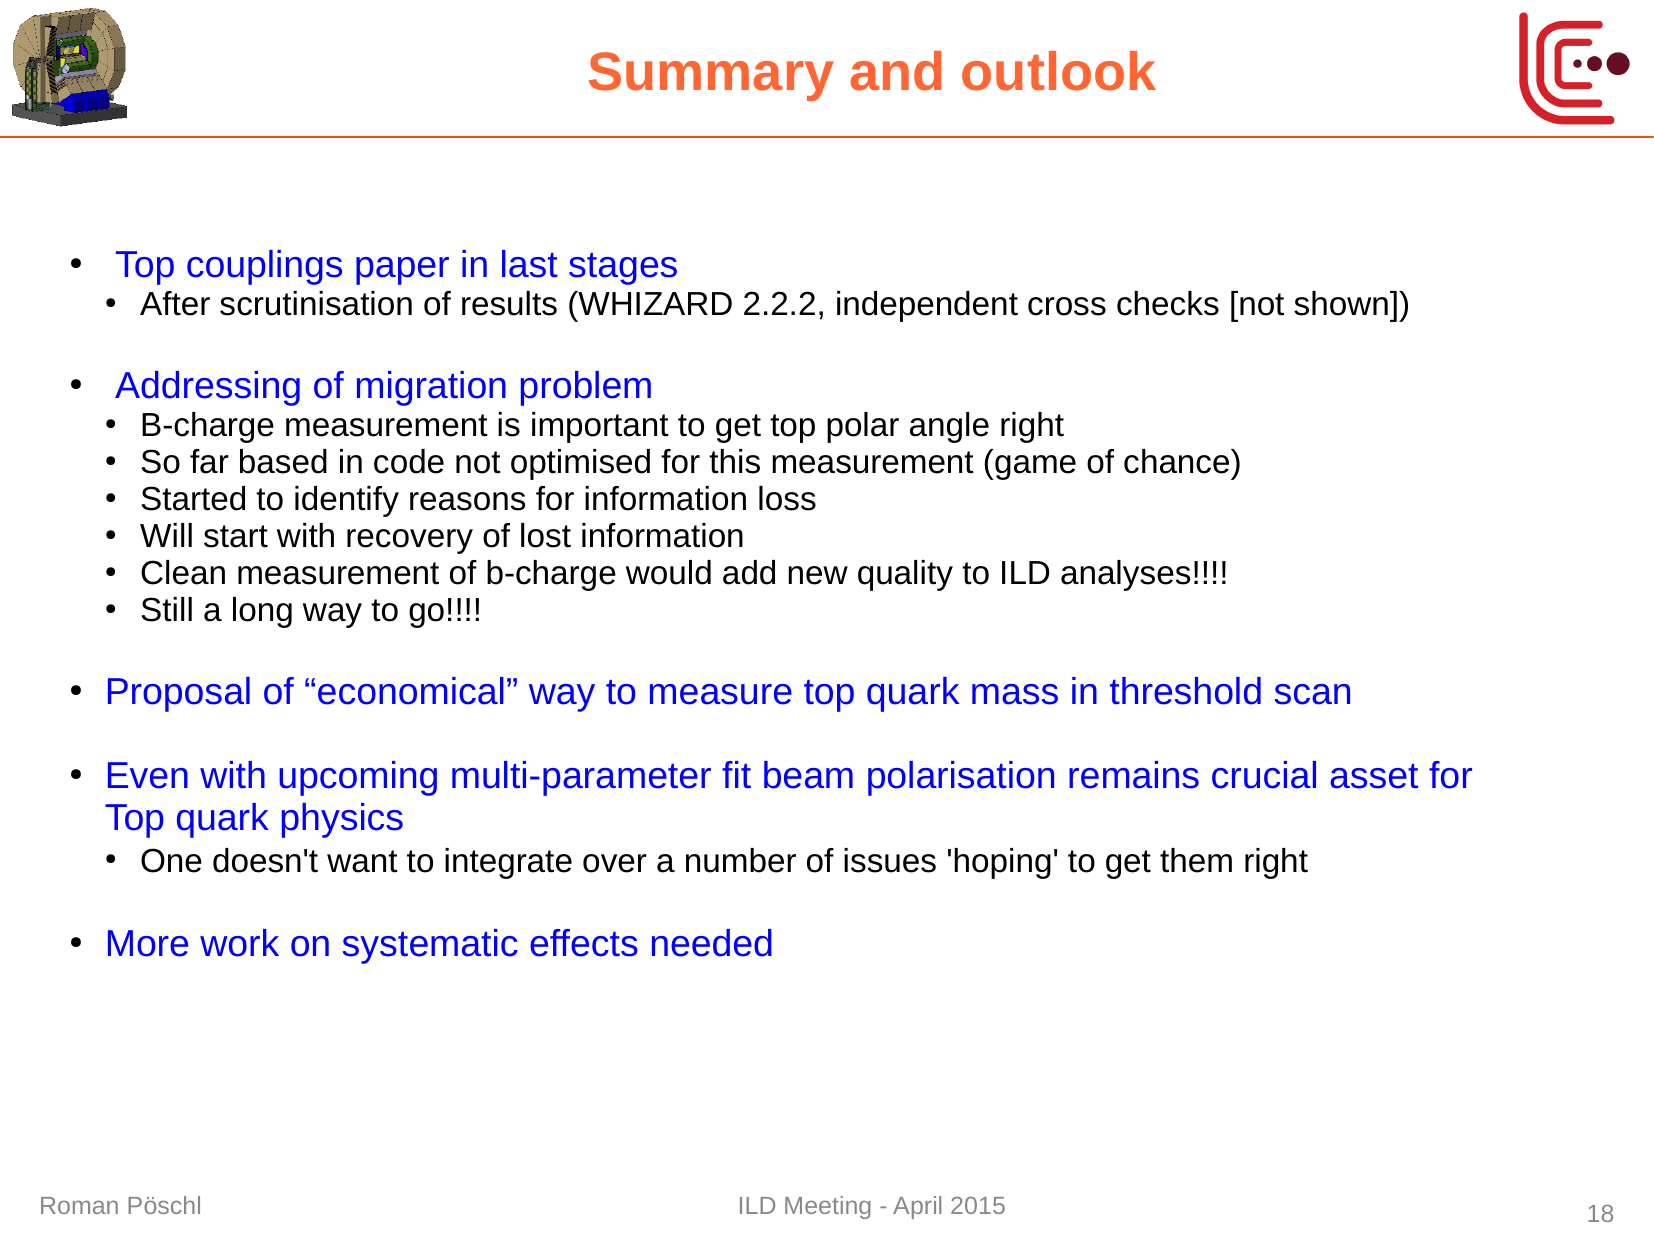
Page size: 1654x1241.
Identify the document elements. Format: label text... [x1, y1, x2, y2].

text_box Top couplings paper in last stages After scrutinisation of results (WHIZARD 2.2.2, independent cross checks [not shown]) Addressing of migration problem B-charge measurement is important to get top polar angle right So far based in code not optimised for this measurement (game of chance) Started to identify reasons for information loss Will start with recovery of lost information Clean measurement of b-charge would add new quality to ILD analyses!!!! Still a long way to go!!!! Proposal of “economical” way to measure top quark mass in threshold scan Even with upcoming multi-parameter fit beam polarisation remains crucial asset for Top quark physics One doesn't want to integrate over a number of issues 'hoping' to get them right More work on systematic effects needed [54, 236, 1502, 974]
title Summary and outlook [128, 29, 1617, 113]
picture [11, 6, 128, 127]
picture [1508, 2, 1641, 135]
